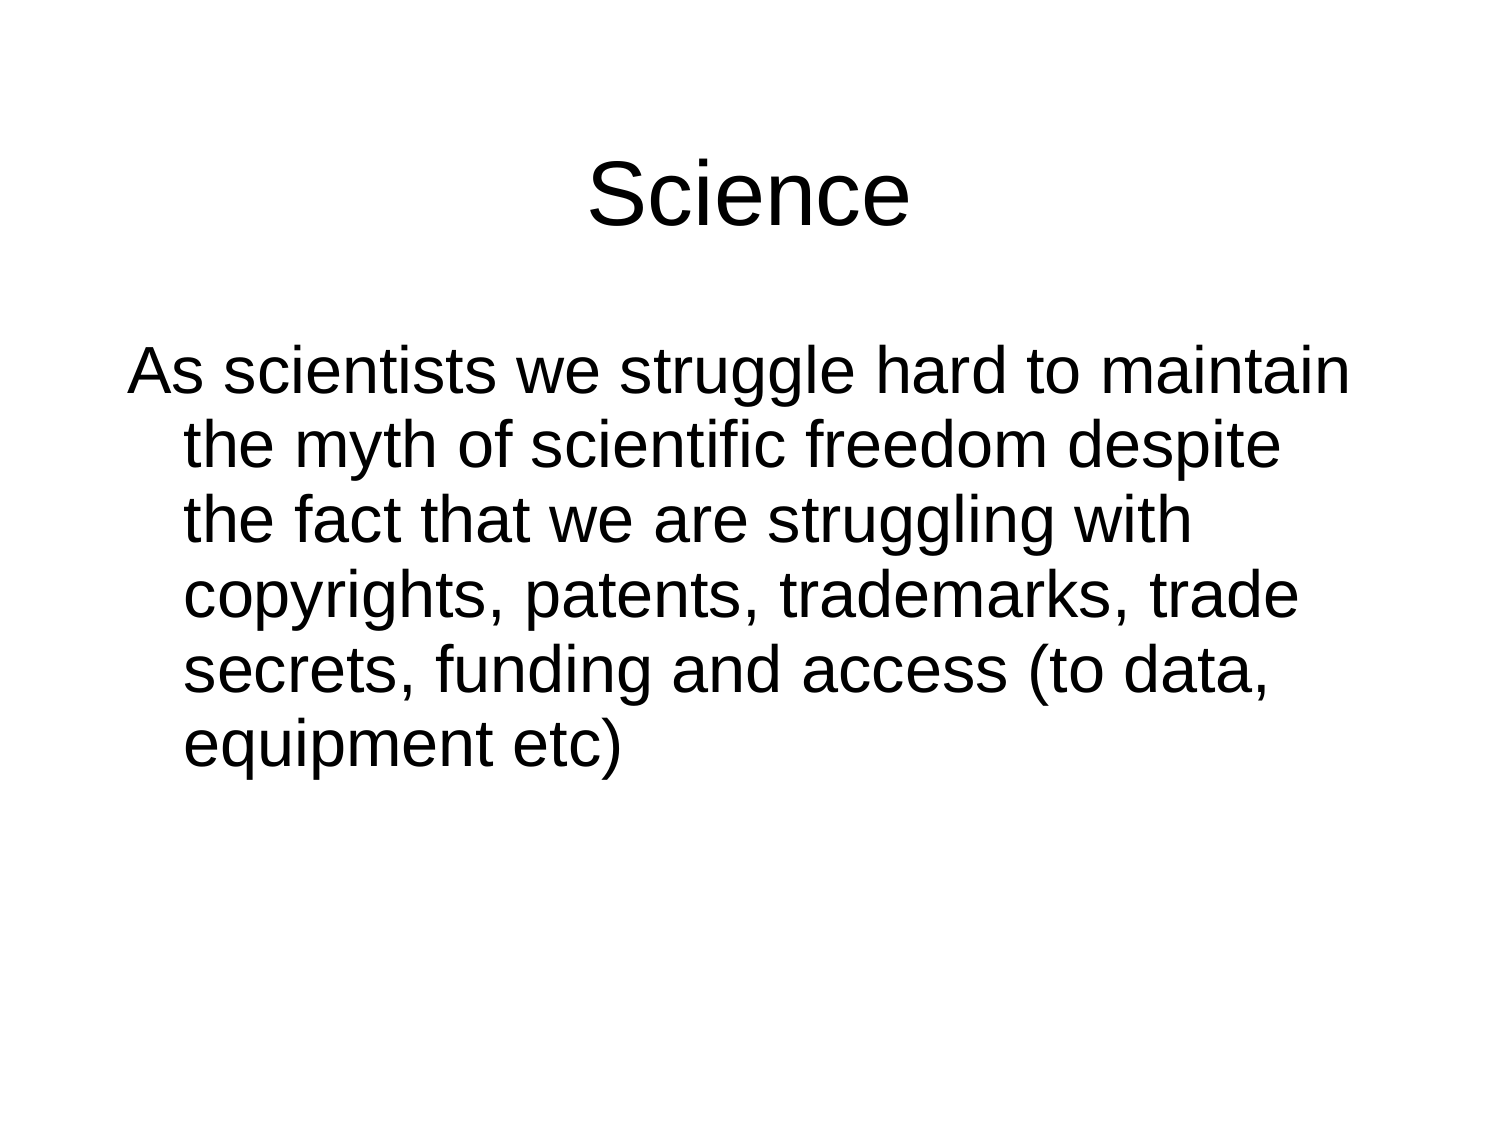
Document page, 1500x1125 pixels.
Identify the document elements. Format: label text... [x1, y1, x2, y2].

title Science [112, 99, 1388, 288]
list As scientists we struggle hard to maintain the myth of scientific freedom despite the fact that we are struggling with copyrights, patents, trademarks, trade secrets, funding and access (to data, equipment etc) [112, 324, 1388, 1001]
